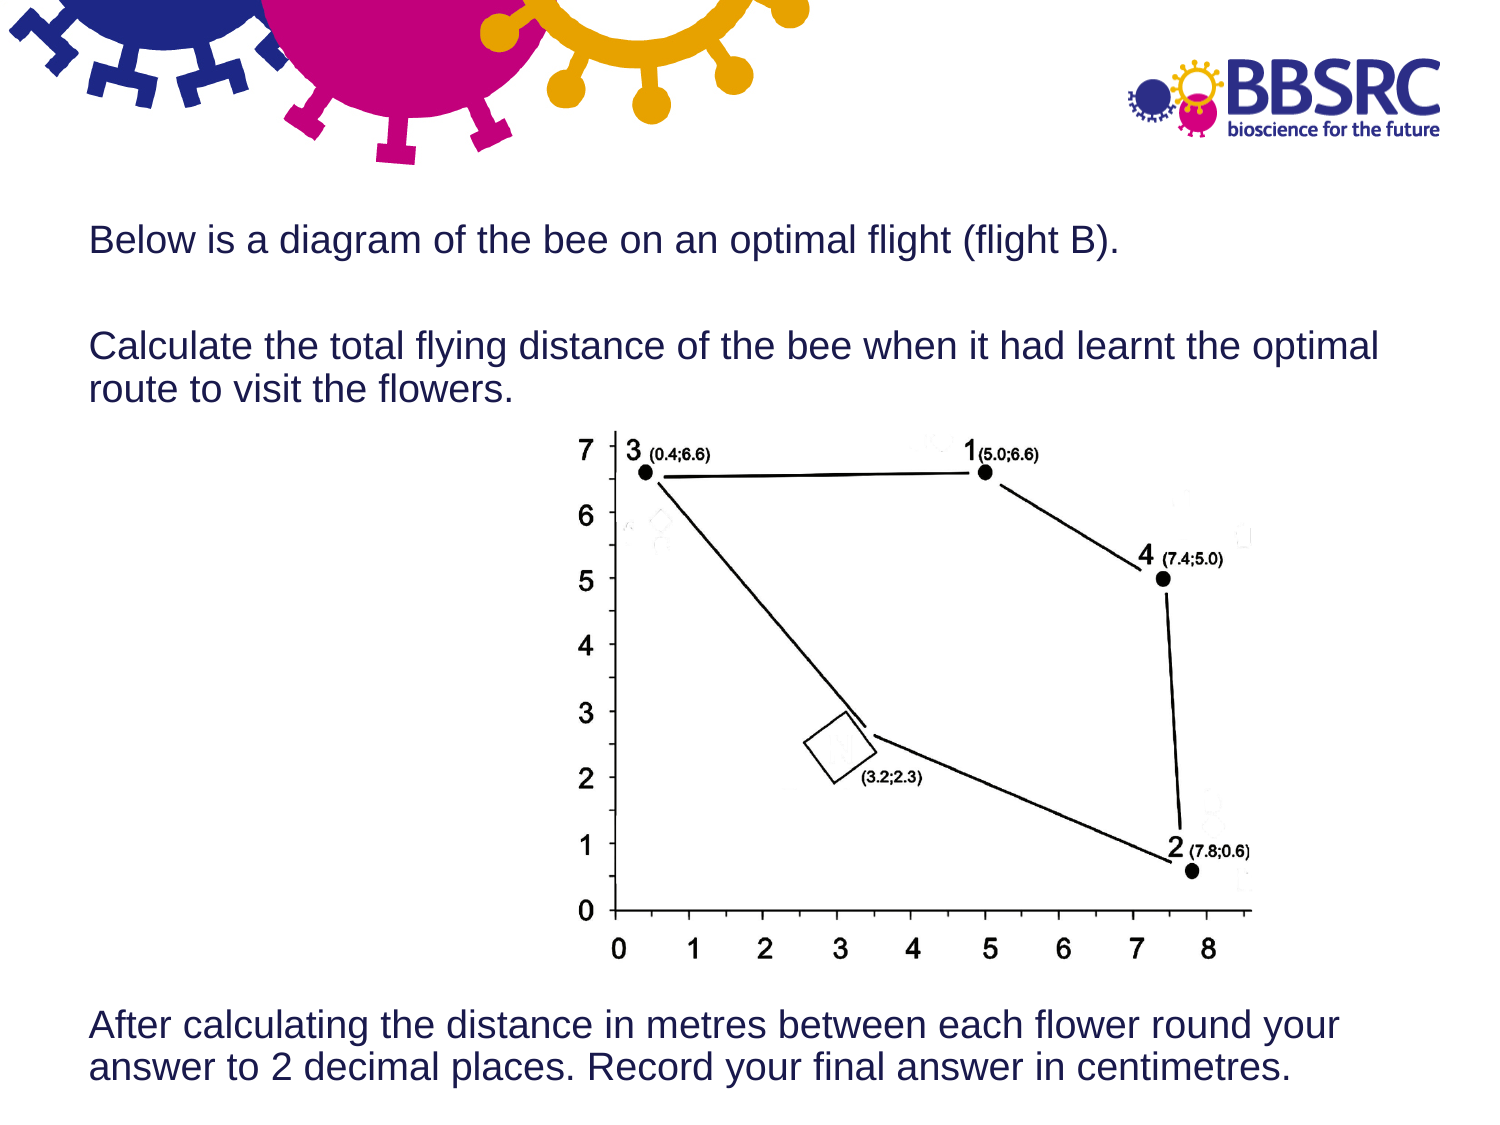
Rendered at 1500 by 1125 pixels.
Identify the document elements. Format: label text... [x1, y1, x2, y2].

list Below is a diagram of the bee on an optimal flight (flight B). Calculate the total flying distance of the bee when it had learnt the optimal route to visit the flowers. After calculating the distance in metres between each flower round your answer to 2 decimal places. Record your final answer in centimetres. [88, 219, 1436, 1106]
picture [561, 398, 1273, 970]
